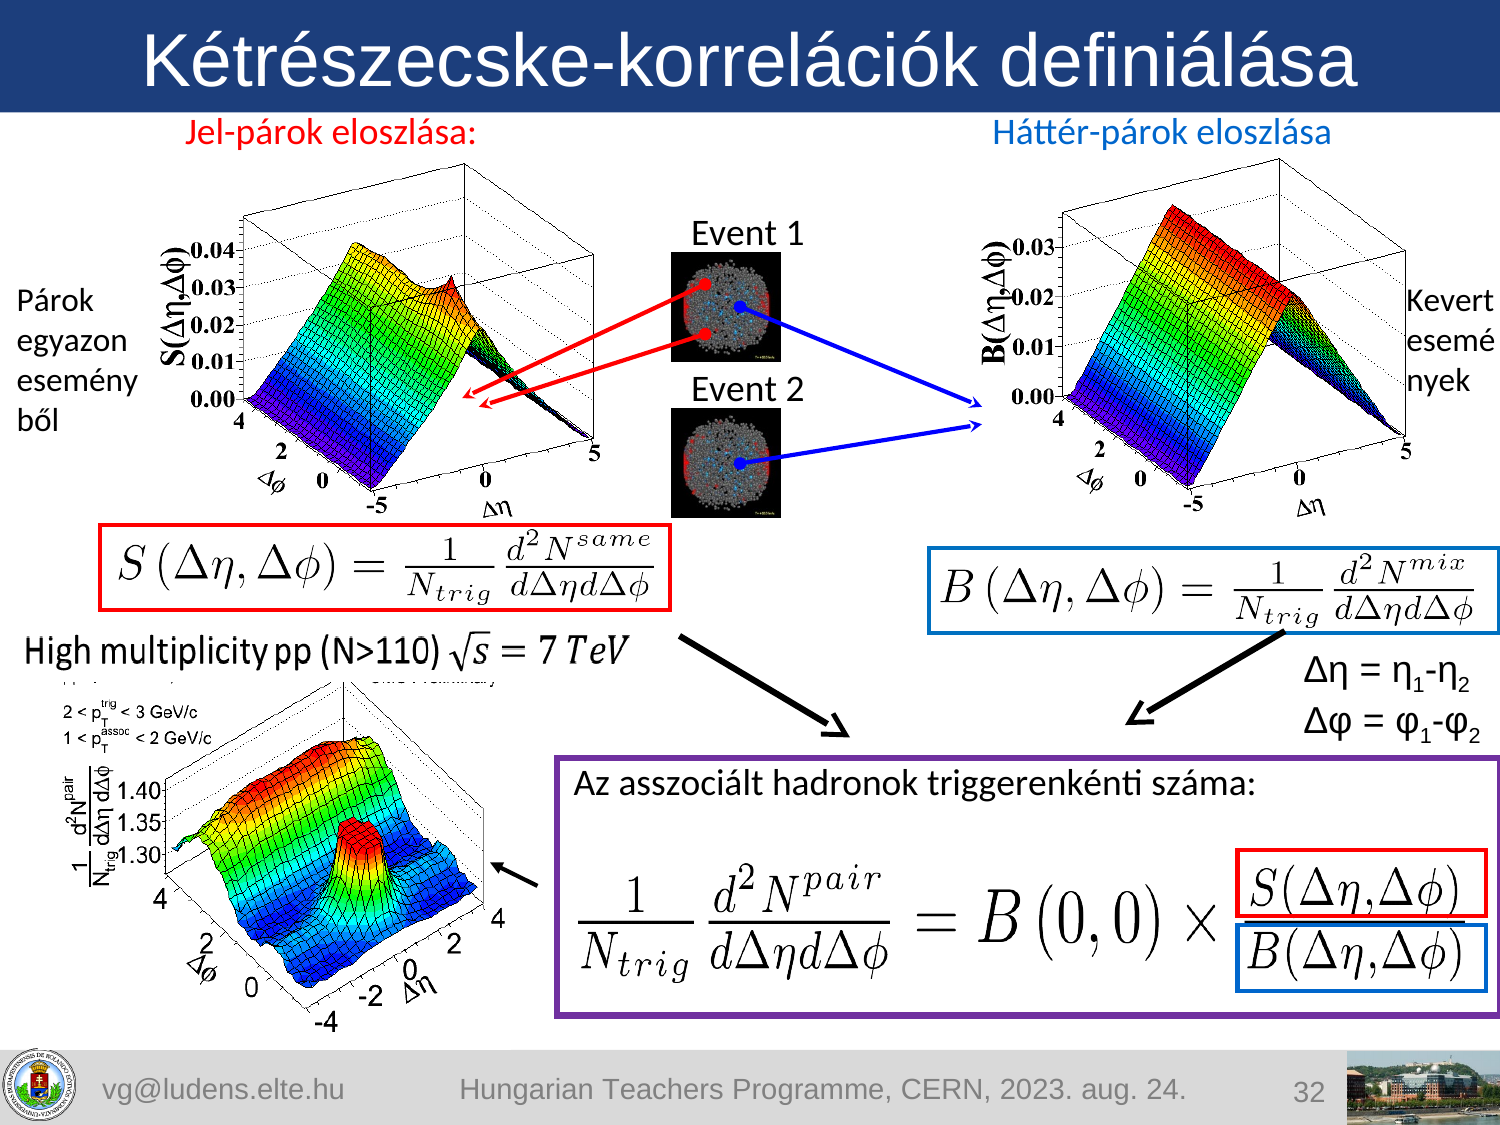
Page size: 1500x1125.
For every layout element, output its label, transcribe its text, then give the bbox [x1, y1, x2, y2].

picture [1240, 927, 1465, 983]
picture [578, 863, 1465, 983]
text_box Jel-párok eloszlása: [169, 99, 493, 160]
text_box Az asszociált hadronok triggerenkénti száma: [560, 761, 1275, 812]
text_box Párok egyazon eseményből [0, 270, 163, 447]
text_box Háttér-párok eloszlása [977, 99, 1348, 160]
text_box Az asszociált hadronok triggerenkénti száma: [556, 749, 1275, 755]
picture [957, 132, 1433, 546]
picture [135, 137, 622, 523]
text_box Δη = η1-η2 Δφ = φ1-φ2 [1288, 637, 1496, 807]
picture [671, 252, 781, 362]
text_box Kevert események [1389, 270, 1500, 407]
picture [940, 550, 1474, 628]
picture [0, 612, 713, 1121]
picture [1347, 1051, 1500, 1125]
picture [1240, 863, 1465, 914]
picture [118, 527, 654, 605]
title Kétrészecske-korrelációk definiálása [0, 0, 1500, 113]
text_box Event 1 [674, 199, 862, 262]
picture [671, 408, 781, 518]
text_box Event 2 [674, 355, 883, 418]
text_box Event 2 [865, 355, 883, 363]
